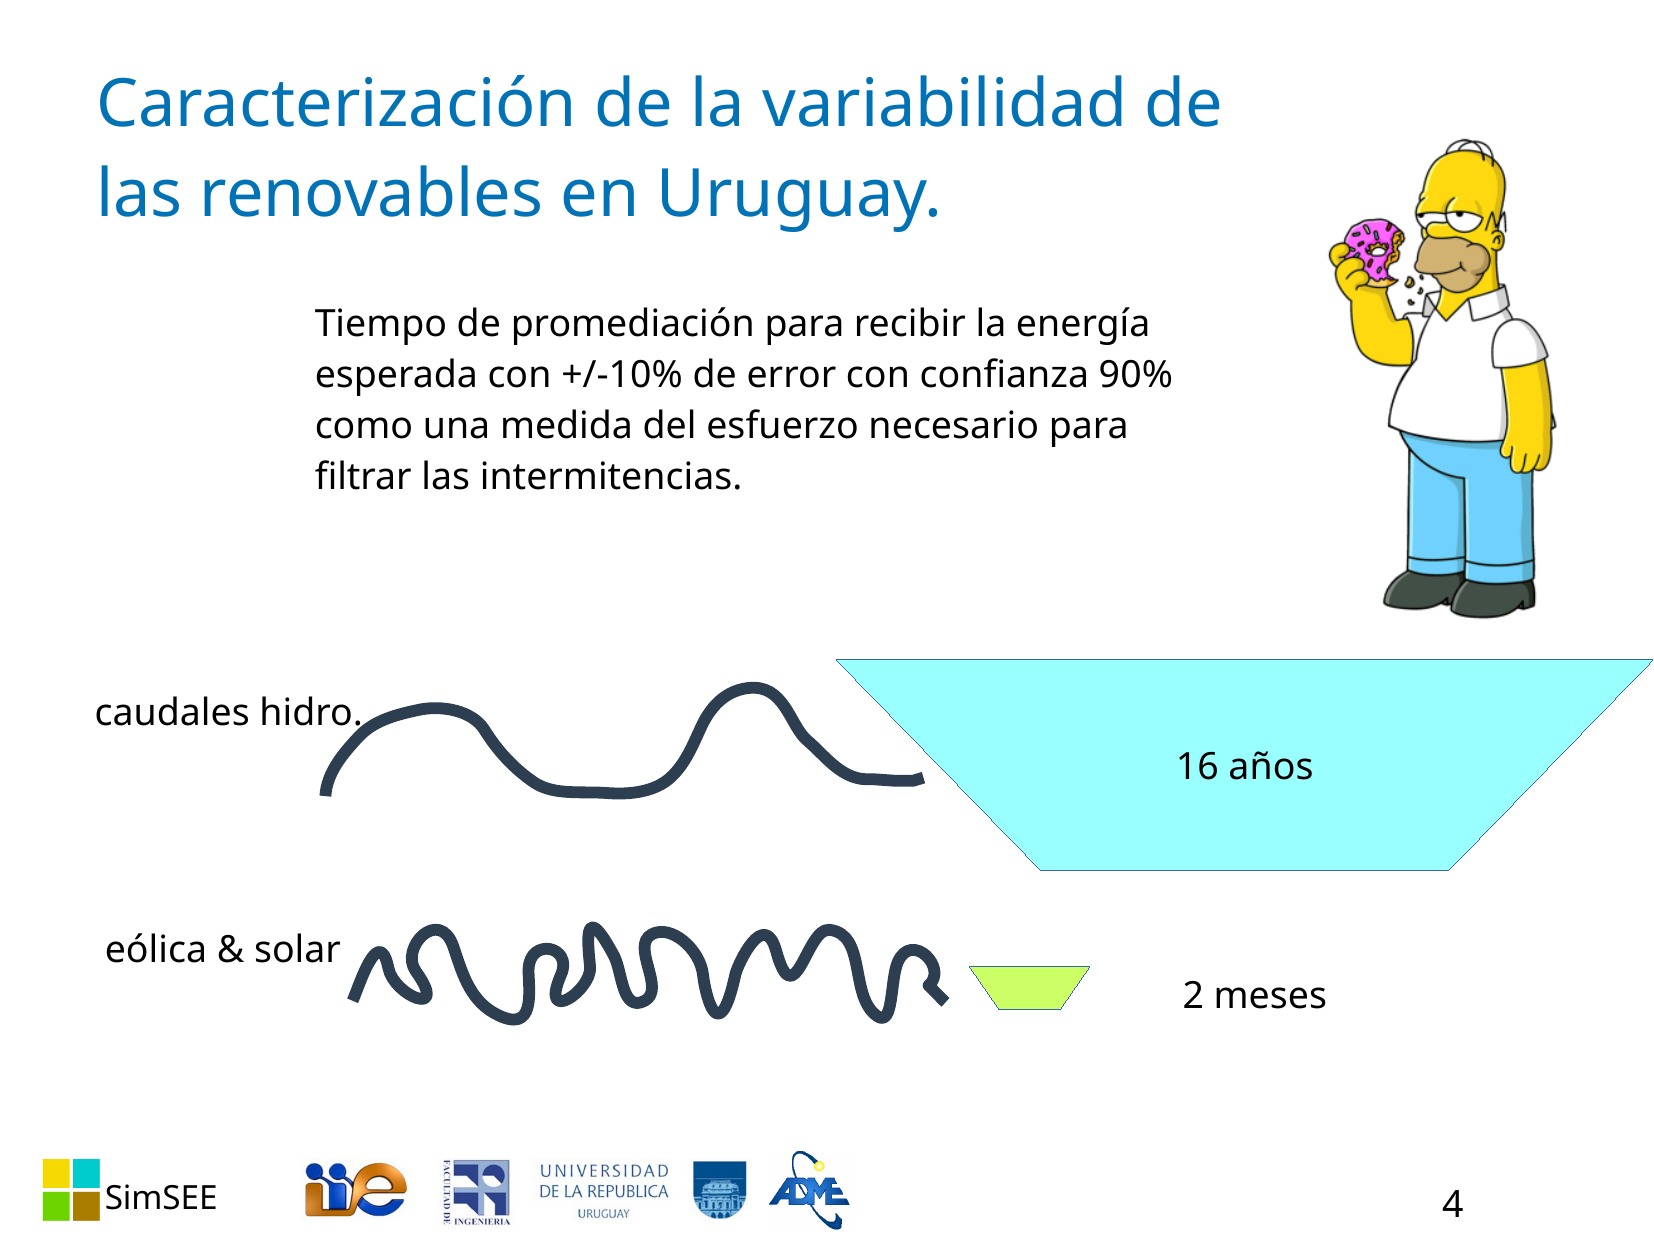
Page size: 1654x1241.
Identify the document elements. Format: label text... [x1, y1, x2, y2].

text_box eólica & solar [89, 915, 387, 974]
picture [769, 1151, 852, 1231]
picture [295, 1154, 752, 1230]
text_box Tiempo de promediación para recibir la energía esperada con +/-10% de error con confianza 90% como una medida del esfuerzo necesario para filtrar las intermitencias. [300, 289, 1230, 479]
title Caracterización de la variabilidad de las renovables en Uruguay. [89, 45, 1263, 237]
text_box [969, 966, 1090, 1010]
picture [41, 1157, 102, 1223]
picture [1324, 134, 1563, 623]
text_box 16 años [836, 659, 1653, 871]
text_box 2 meses [1167, 961, 1355, 1020]
text_box caudales hidro. [79, 677, 396, 736]
